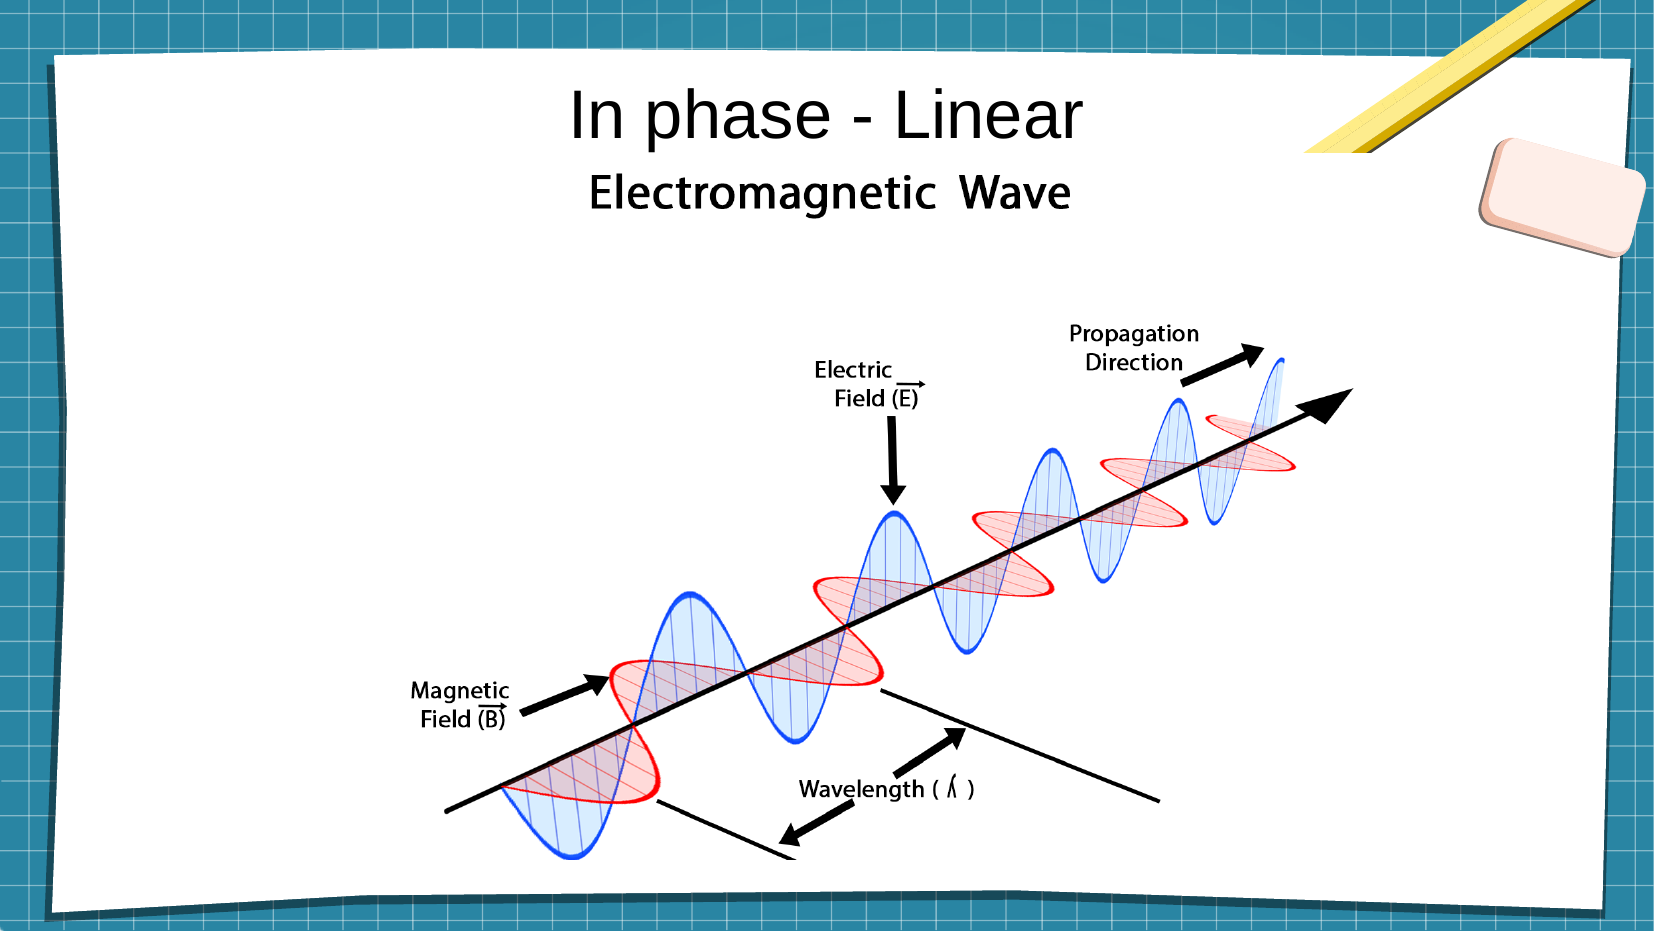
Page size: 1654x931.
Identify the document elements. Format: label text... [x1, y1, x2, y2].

picture [375, 153, 1388, 863]
title In phase - Linear [82, 37, 1571, 193]
